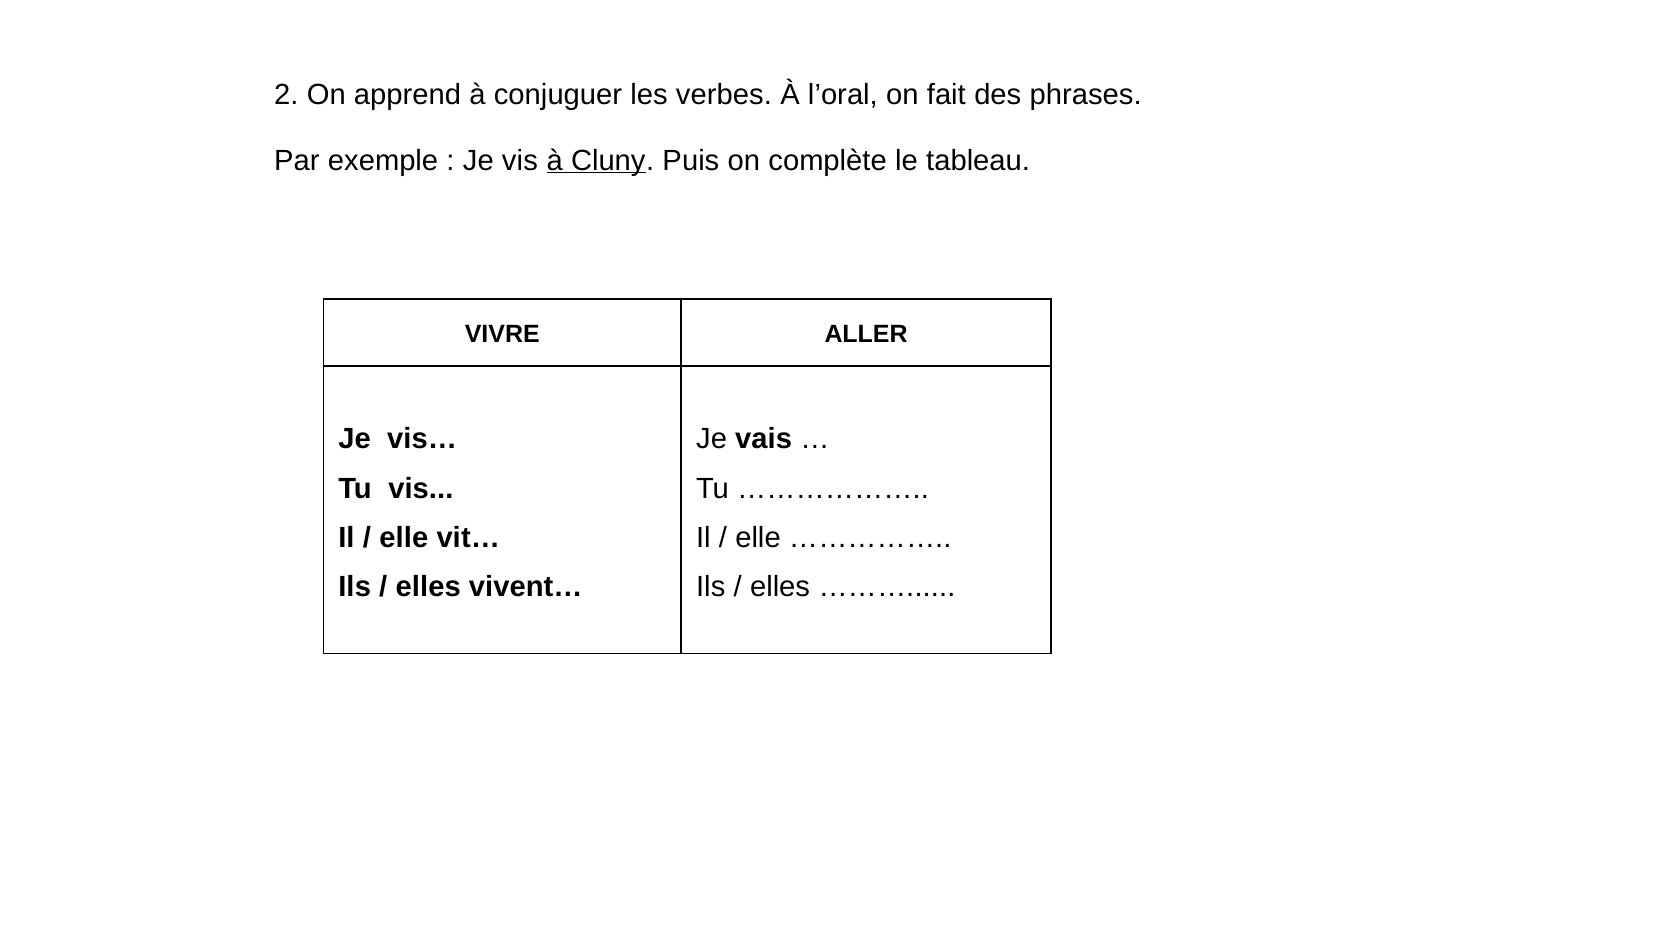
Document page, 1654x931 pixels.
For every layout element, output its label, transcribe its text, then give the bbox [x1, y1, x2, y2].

table_header VIVRE [324, 300, 680, 365]
text_box 2. On apprend à conjuguer les verbes. À l’oral, on fait des phrases. Par exemple : Je vis à Cluny. Puis on complète le tableau. [259, 70, 1182, 184]
table_header ALLER [682, 300, 1050, 365]
table_cell Je vais … Tu ……………….. Il / elle …………….. Ils / elles ………...... [682, 367, 1050, 653]
table_cell Je vis… Tu vis... Il / elle vit… Ils / elles vivent… [324, 367, 680, 653]
